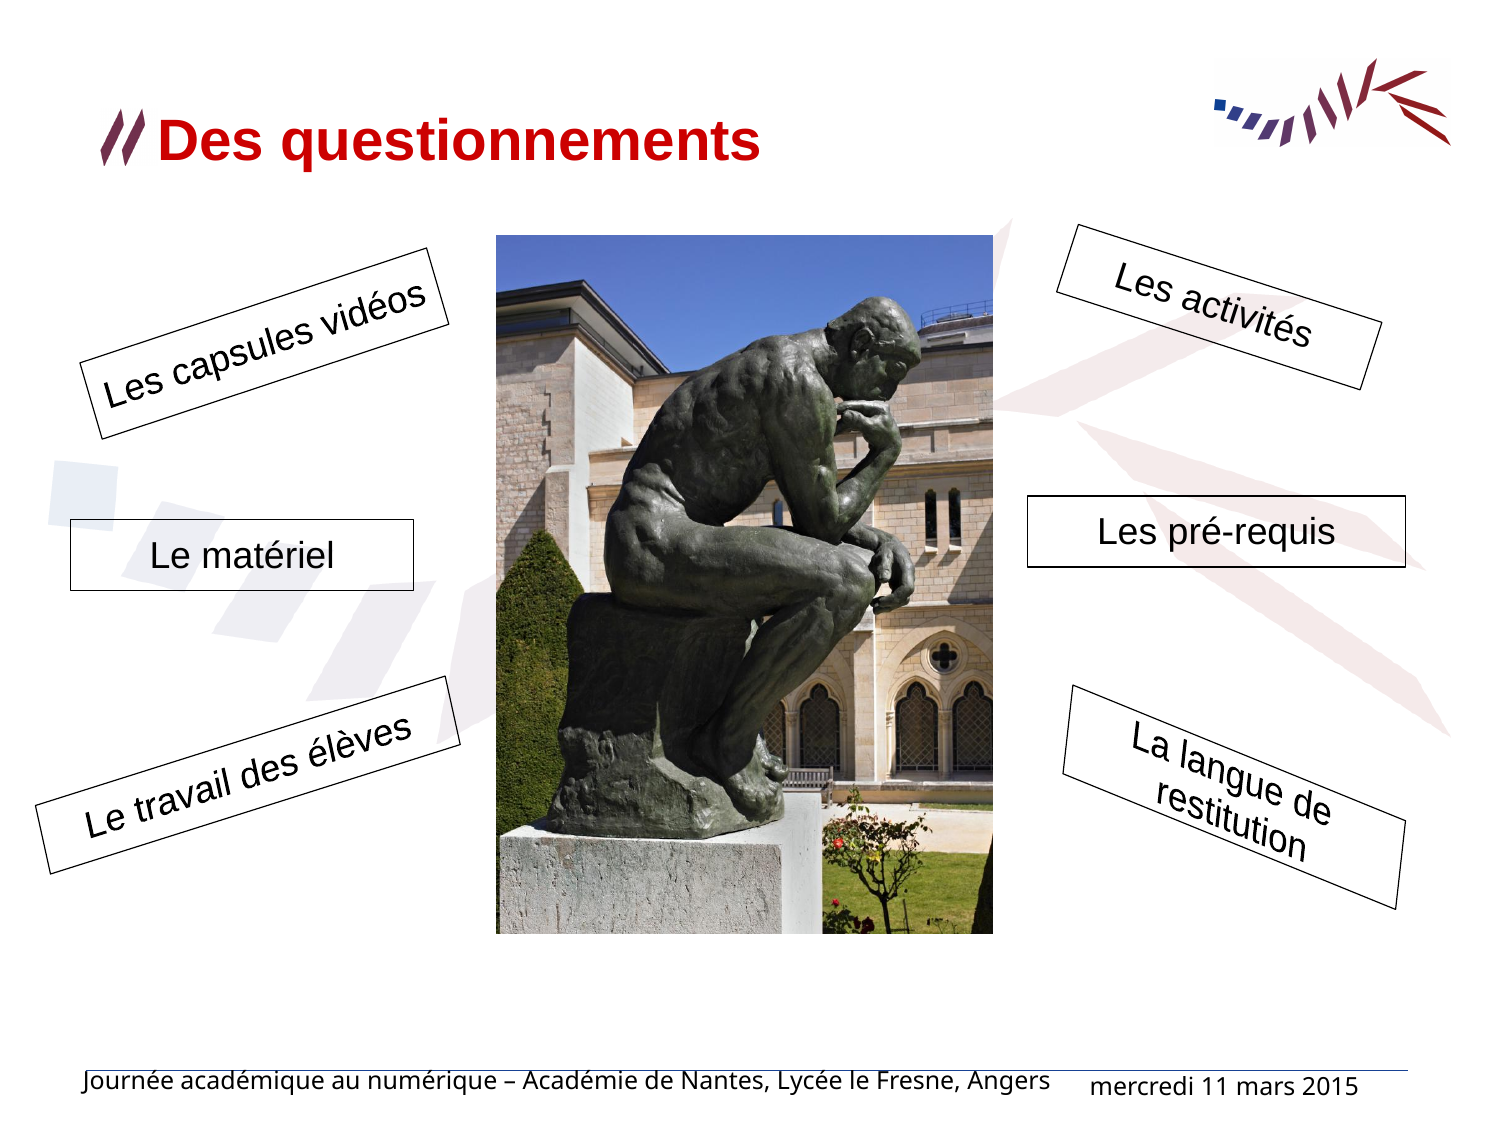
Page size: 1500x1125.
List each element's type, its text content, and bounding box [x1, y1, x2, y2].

text_box Les pré-requis [1027, 496, 1406, 567]
text_box mercredi 11 mars 2015 [1074, 1063, 1500, 1125]
text_box Journée académique au numérique – Académie de Nantes, Lycée le Fresne, Angers [0, 1057, 1127, 1125]
text_box Les activités [1056, 224, 1382, 390]
slide_number [82, 301, 263, 361]
text_box Les capsules vidéos [79, 247, 449, 440]
title Des questionnements [85, 94, 1458, 201]
picture [48, 218, 1451, 934]
text_box La langue de restitution [1062, 685, 1406, 910]
text_box Le matériel [70, 519, 414, 591]
picture [1214, 58, 1451, 94]
slide_number [82, 301, 1458, 1016]
text_box Le travail des élèves [35, 676, 461, 875]
